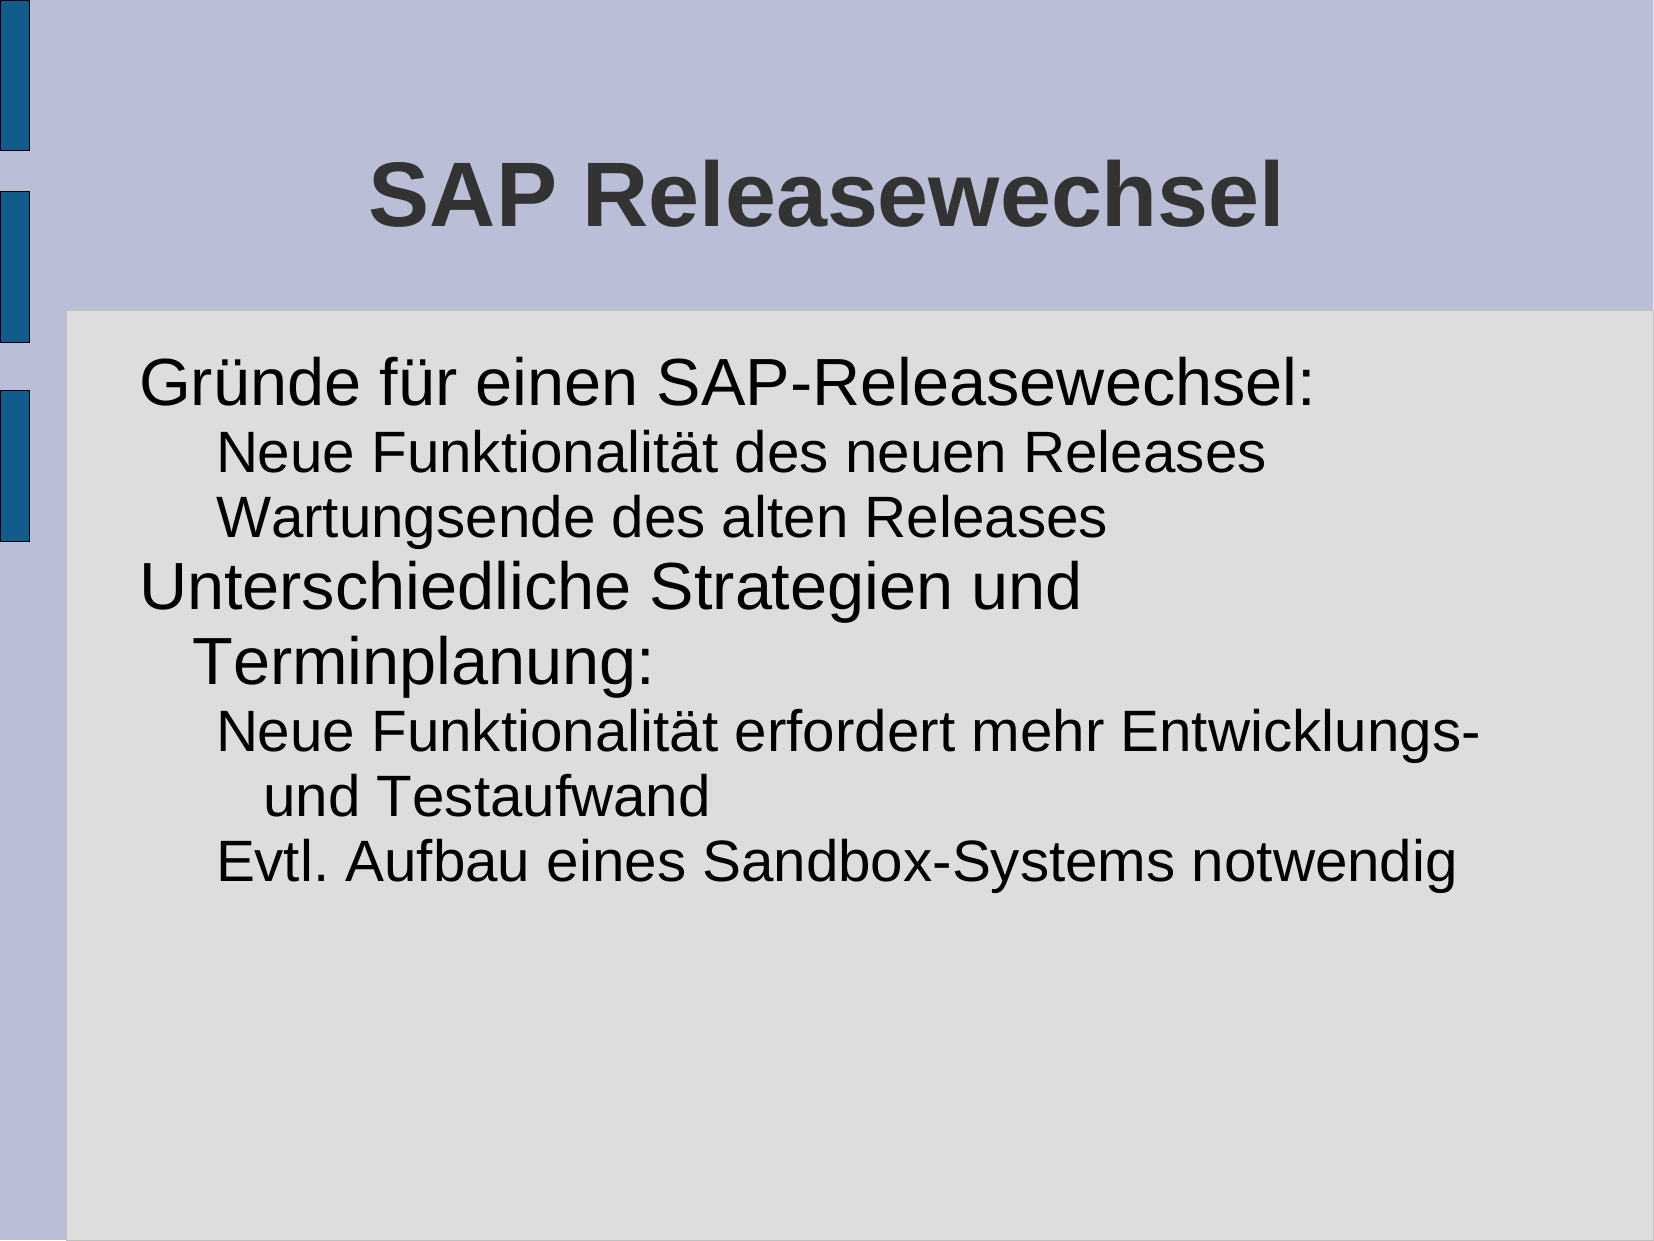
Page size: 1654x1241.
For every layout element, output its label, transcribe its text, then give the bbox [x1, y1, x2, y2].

title SAP Releasewechsel [121, 91, 1534, 299]
list Gründe für einen SAP-Releasewechsel: Neue Funktionalität des neuen Releases Wartungsende des alten Releases Unterschiedliche Strategien und Terminplanung: Neue Funktionalität erfordert mehr Entwicklungs- und Testaufwand Evtl. Aufbau eines Sandbox-Systems notwendig [121, 344, 1534, 1127]
